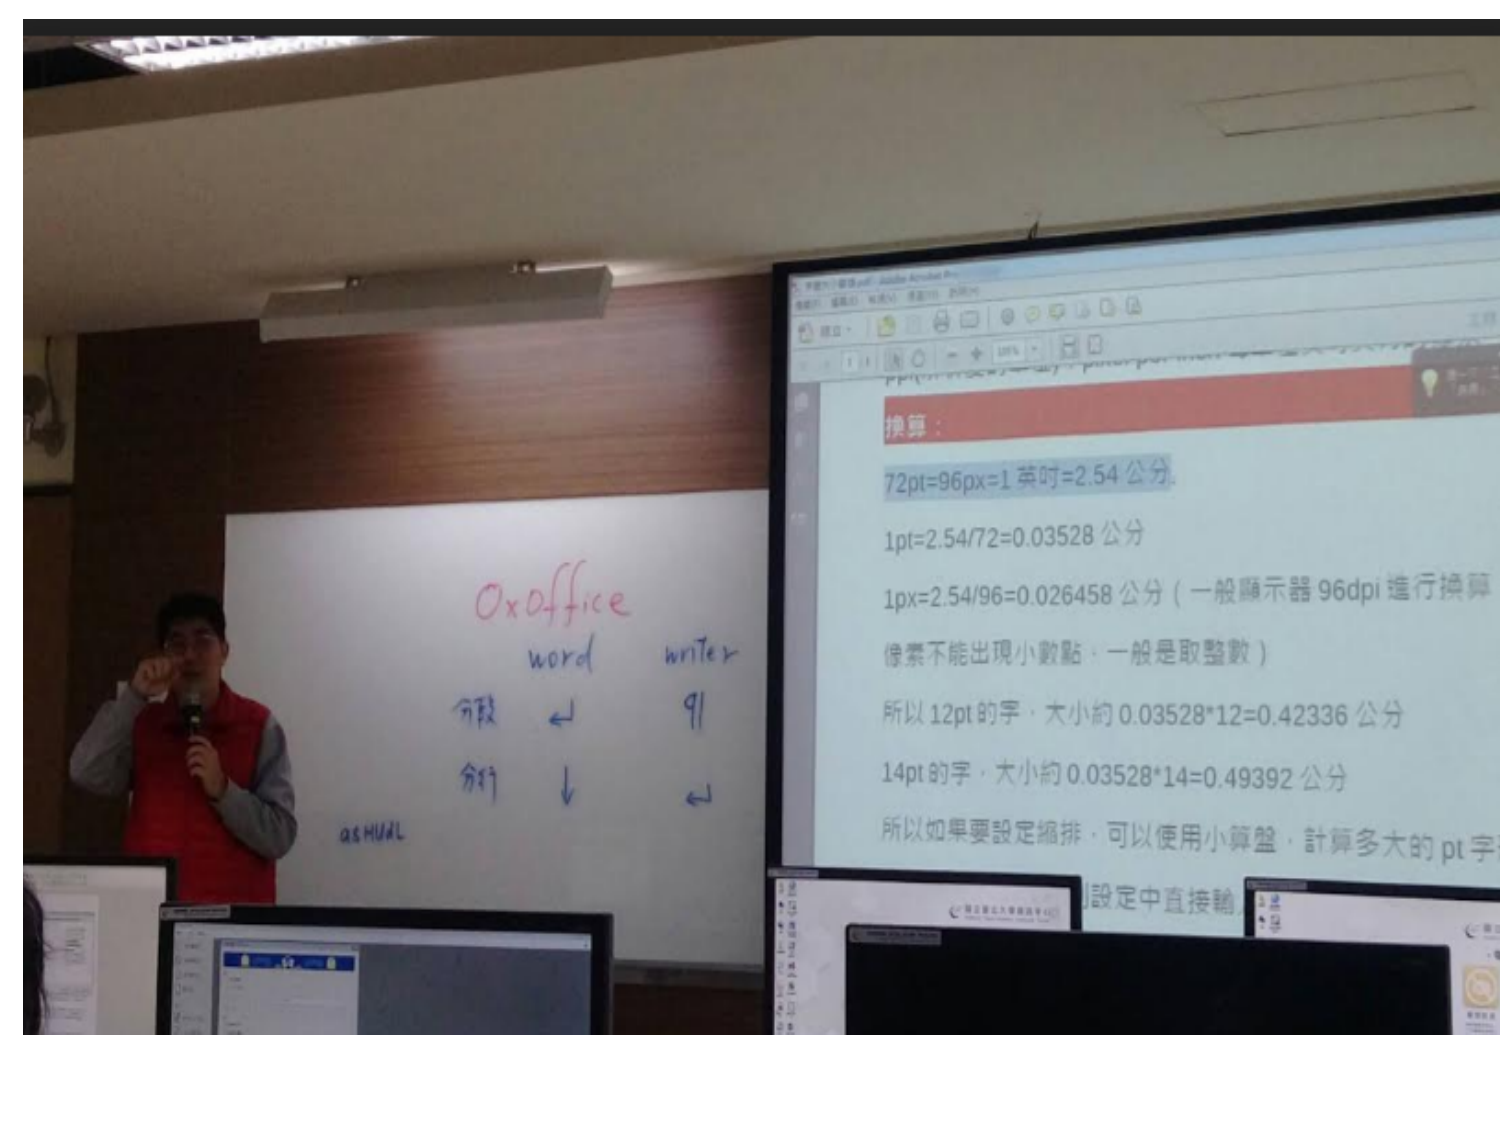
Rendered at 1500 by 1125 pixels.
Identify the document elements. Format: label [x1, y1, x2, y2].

picture [23, 19, 1500, 1035]
